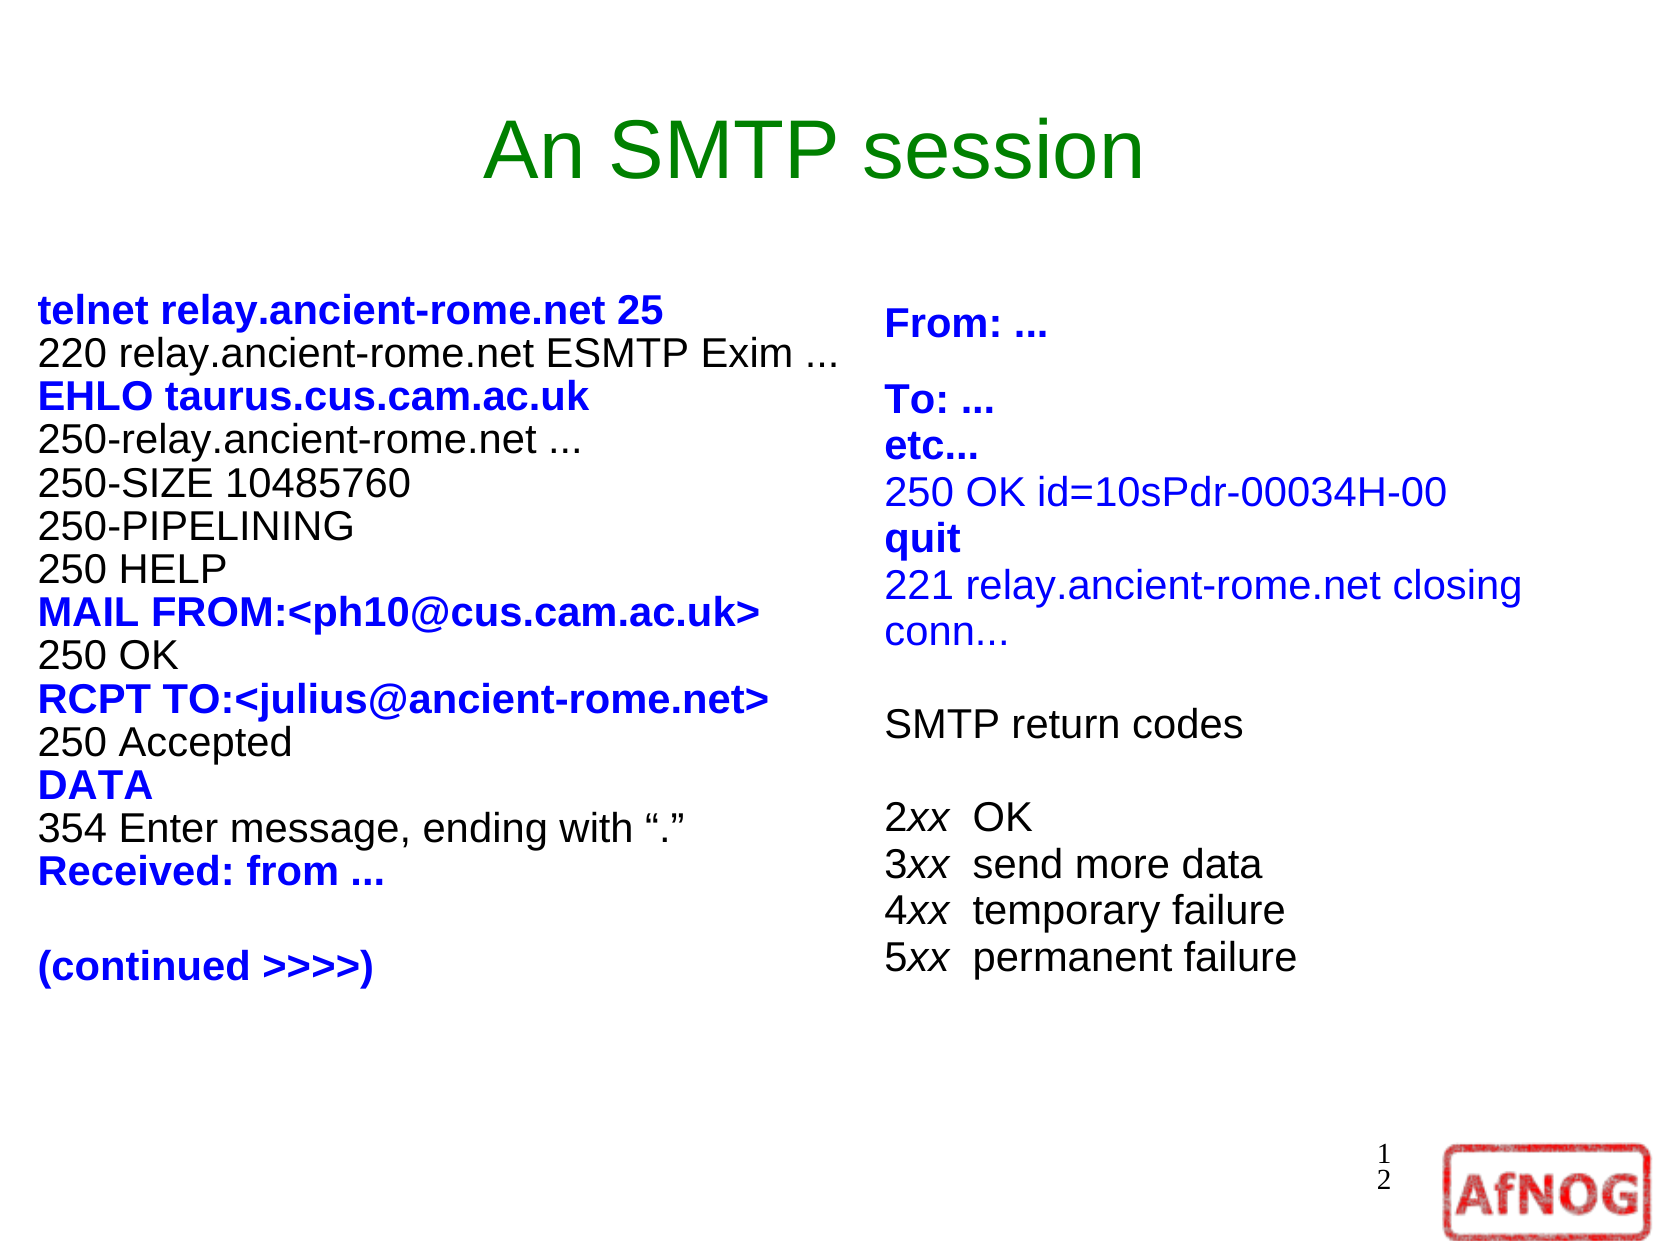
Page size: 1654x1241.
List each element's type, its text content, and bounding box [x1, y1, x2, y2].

list telnet relay.ancient-rome.net 25 220 relay.ancient-rome.net ESMTP Exim ... EHLO taurus.cus.cam.ac.uk 250-relay.ancient-rome.net ... 250-SIZE 10485760 250-PIPELINING 250 HELP MAIL FROM:<ph10@cus.cam.ac.uk> 250 OK RCPT TO:<julius@ancient-rome.net> 250 Accepted DATA 354 Enter message, ending with “.” Received: from ... (continued >>>>)‏ [37, 290, 863, 1241]
text_box From: ... To: ... etc... 250 OK id=10sPdr-00034H-00 quit 221 relay.ancient-rome.net closing conn... SMTP return codes 2xx OK 3xx send more data 4xx temporary failure 5xx permanent failure [884, 300, 1612, 959]
picture [1441, 1141, 1654, 1241]
title An SMTP session [82, 15, 1571, 291]
